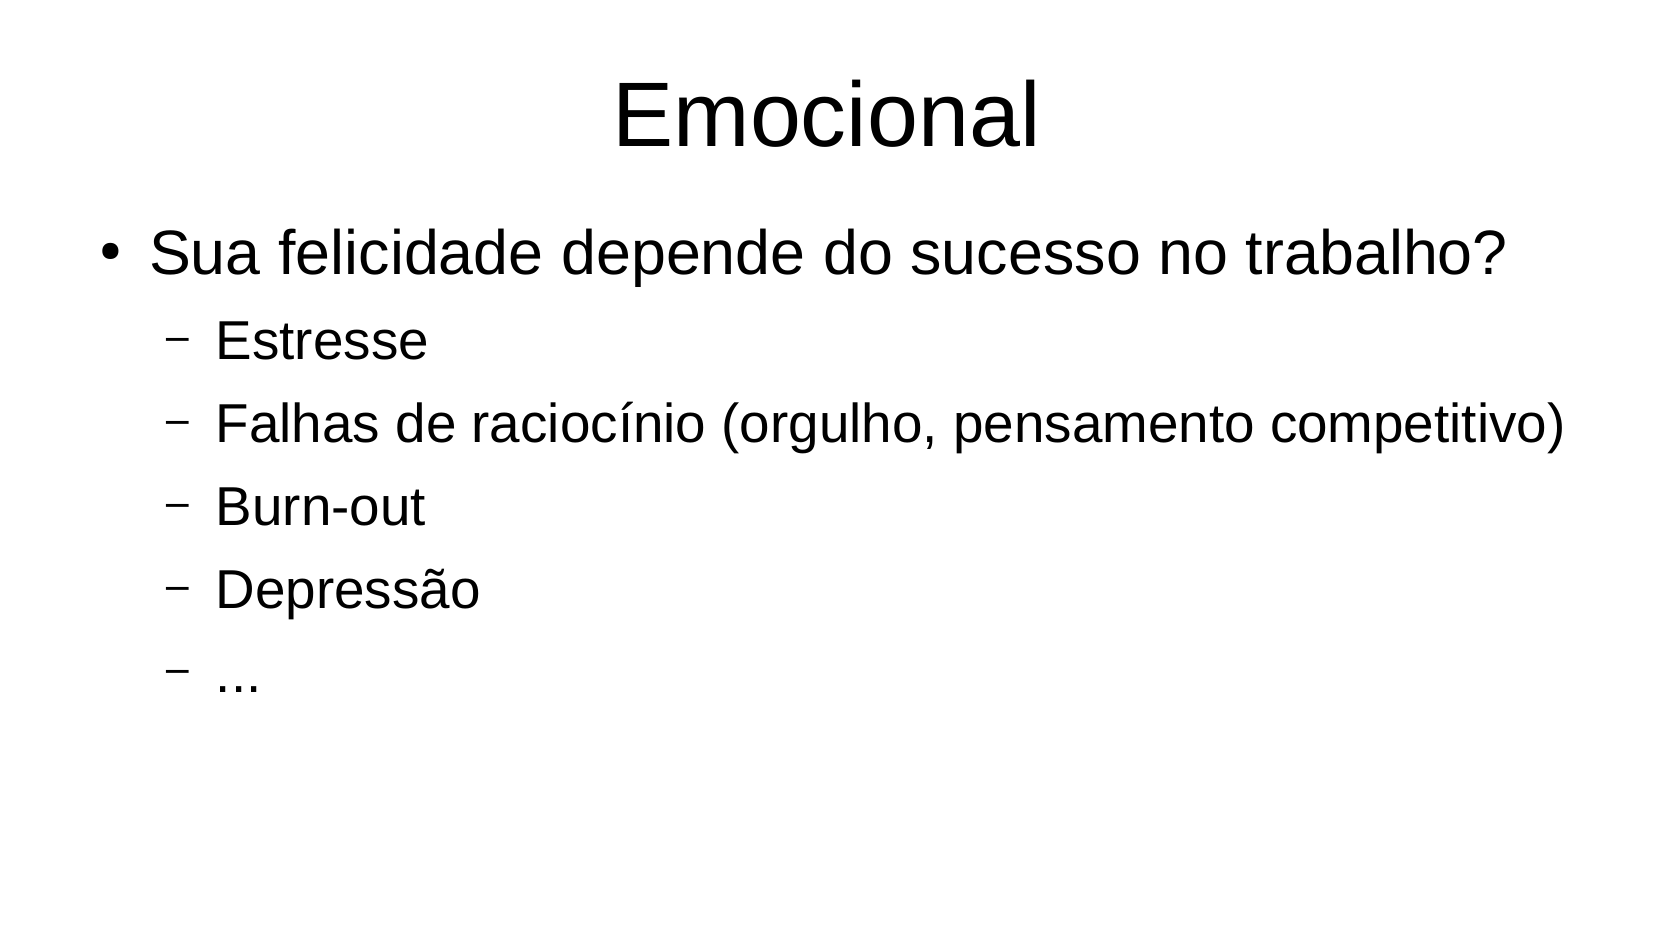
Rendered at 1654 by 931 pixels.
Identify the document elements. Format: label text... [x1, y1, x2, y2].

list Sua felicidade depende do sucesso no trabalho? Estresse Falhas de raciocínio (orgulho, pensamento competitivo) Burn-out Depressão ... [82, 217, 1571, 758]
title Emocional [82, 37, 1571, 193]
